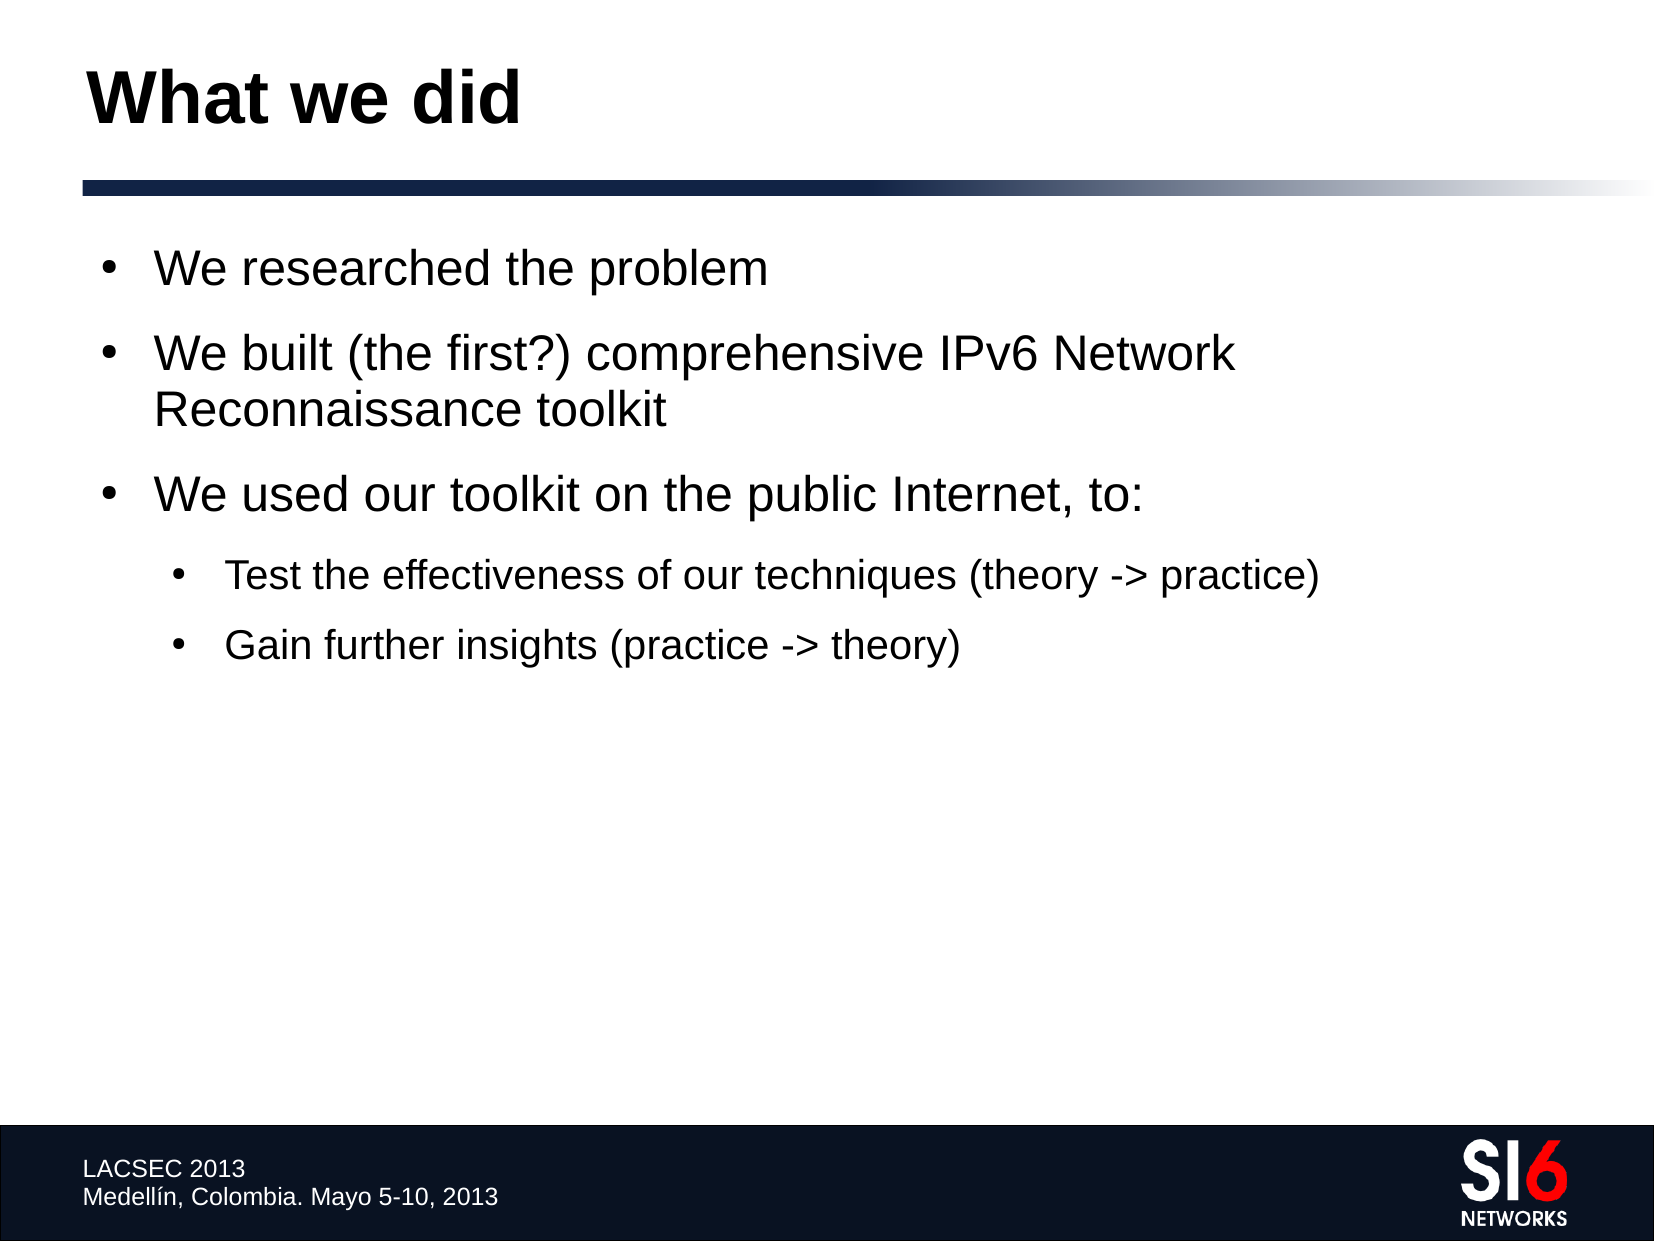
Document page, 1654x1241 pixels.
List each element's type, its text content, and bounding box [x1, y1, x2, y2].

list We researched the problem We built (the first?) comprehensive IPv6 Network Reconnaissance toolkit We used our toolkit on the public Internet, to: Test the effectiveness of our techniques (theory -> practice) Gain further insights (practice -> theory) [82, 240, 1571, 1059]
picture [1461, 1139, 1567, 1226]
title What we did [86, 30, 1576, 166]
